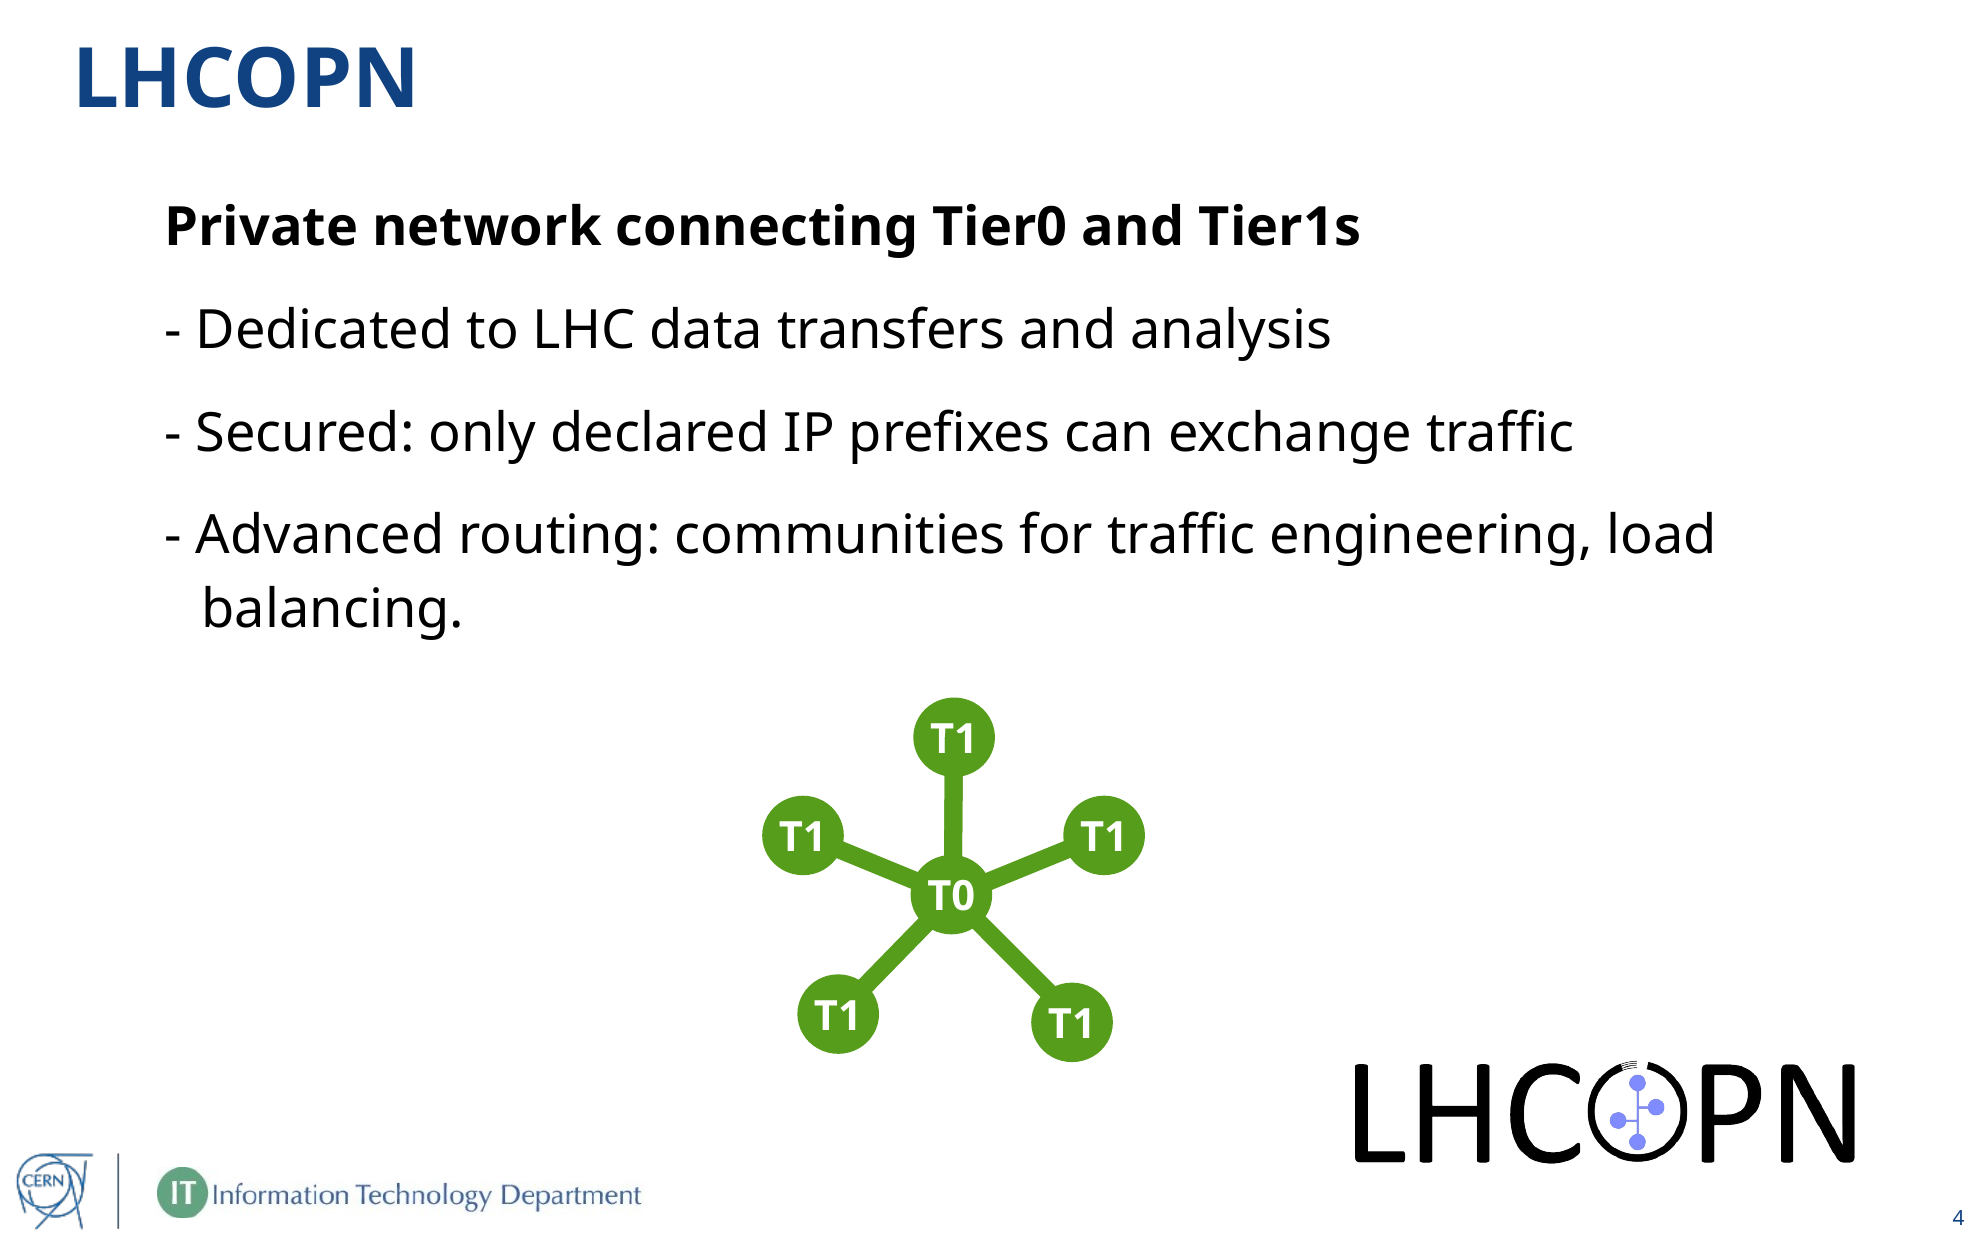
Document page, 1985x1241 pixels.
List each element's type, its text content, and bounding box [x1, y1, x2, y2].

text_box T1 [1031, 982, 1113, 1063]
text_box T1 [1063, 795, 1145, 876]
picture [19, 1188, 64, 1207]
text_box T1 [762, 795, 844, 876]
picture [16, 1188, 64, 1236]
text_box T0 [910, 854, 993, 935]
picture [1349, 1054, 1865, 1170]
picture [51, 1200, 64, 1215]
title LHCOPN [72, 0, 1834, 166]
text_box T1 [913, 697, 995, 776]
text_box T1 [797, 974, 880, 1054]
text_box Private network connecting Tier0 and Tier1s - Dedicated to LHC data transfers and analysis - Secured: only declared IP prefixes can exchange traffic - Advanced routing: communities for traffic engineering, load balancing. [149, 180, 1878, 1241]
picture [38, 1207, 55, 1215]
